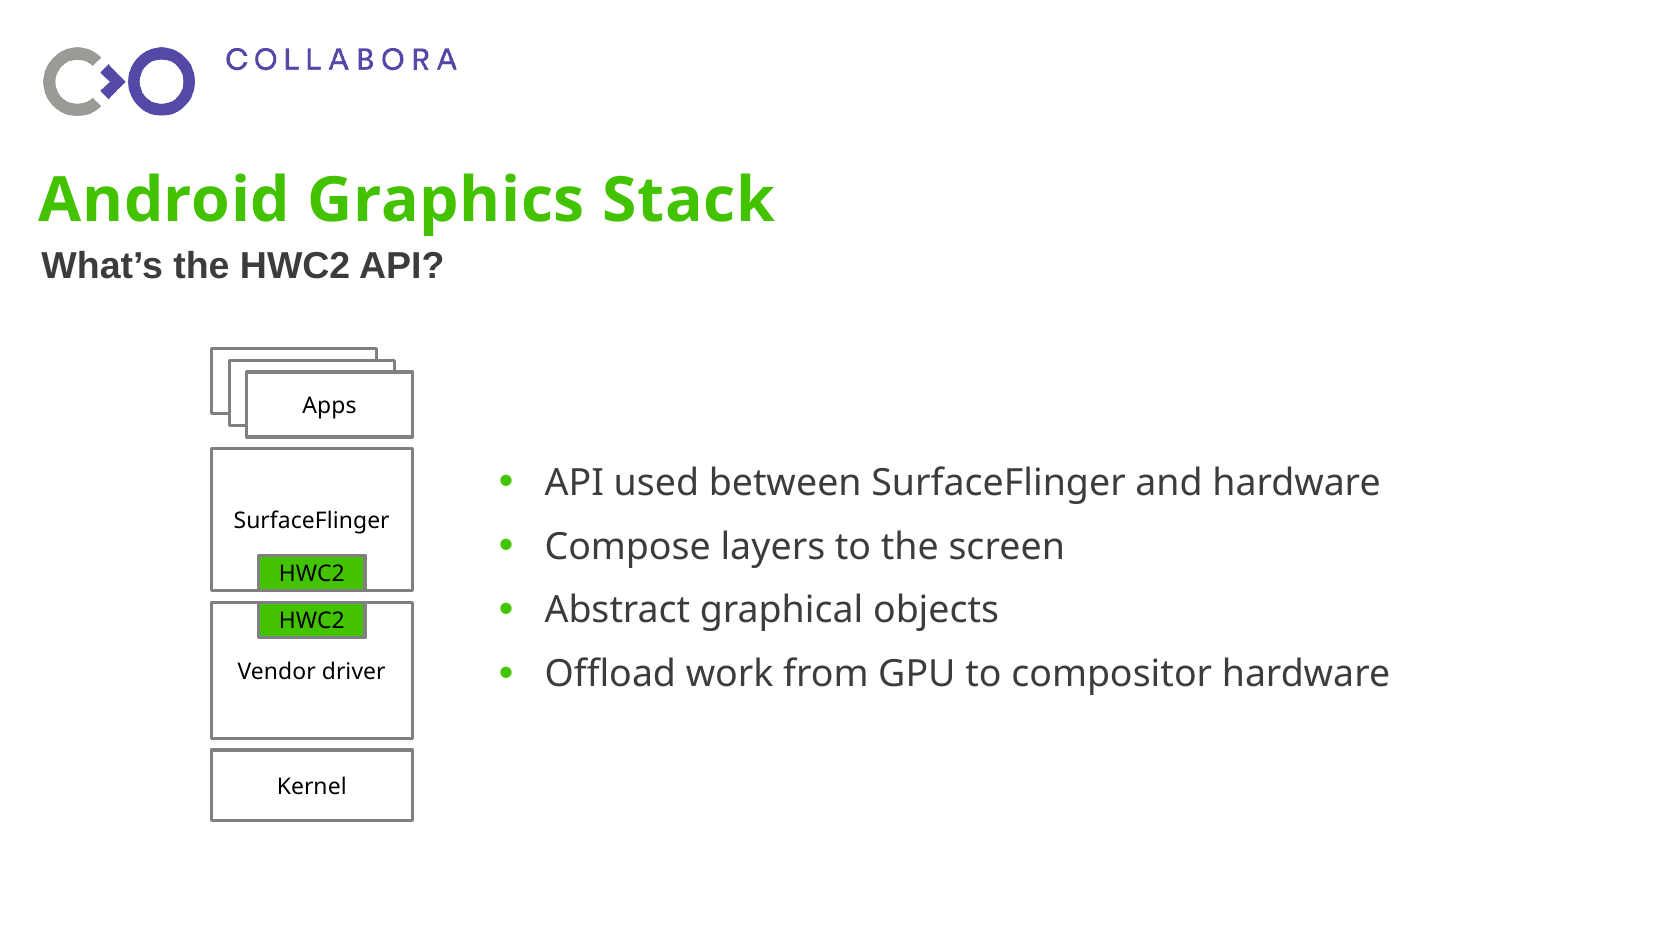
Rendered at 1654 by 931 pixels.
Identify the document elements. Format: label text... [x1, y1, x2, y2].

text_box HWC2 [258, 555, 366, 591]
text_box What’s the HWC2 API? [41, 240, 1614, 290]
text_box Apps [246, 372, 413, 438]
picture [43, 47, 457, 116]
text_box Kernel [211, 750, 413, 821]
text_box [211, 348, 395, 426]
text_box Vendor driver [211, 602, 413, 739]
text_box SurfaceFlinger [211, 448, 413, 591]
list API used between SurfaceFlinger and hardware Compose layers to the screen Abstract graphical objects Offload work from GPU to compositor hardware [497, 394, 1524, 650]
text_box HWC2 [258, 602, 366, 638]
title Android Graphics Stack [38, 159, 1614, 216]
